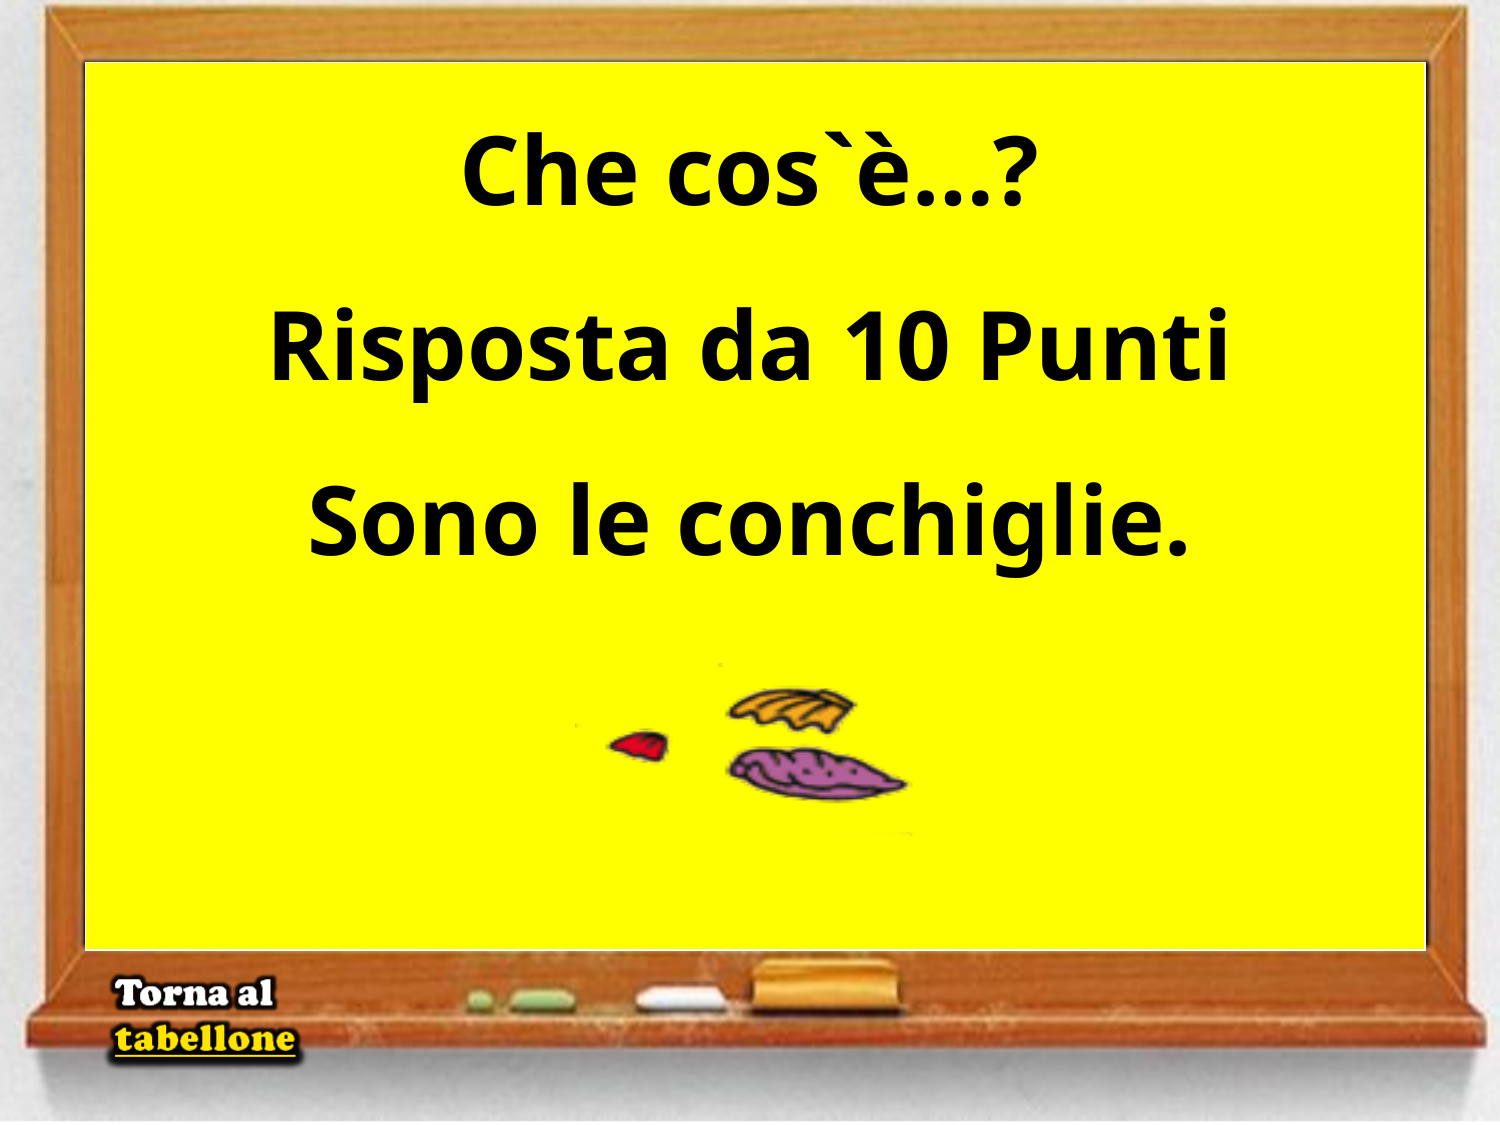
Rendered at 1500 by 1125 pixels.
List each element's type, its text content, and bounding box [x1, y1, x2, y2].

text_box Che cos`è…? Risposta da 10 Punti Sono le conchiglie. [87, 102, 1413, 933]
text_box [85, 62, 1426, 950]
picture [0, 0, 1500, 1125]
